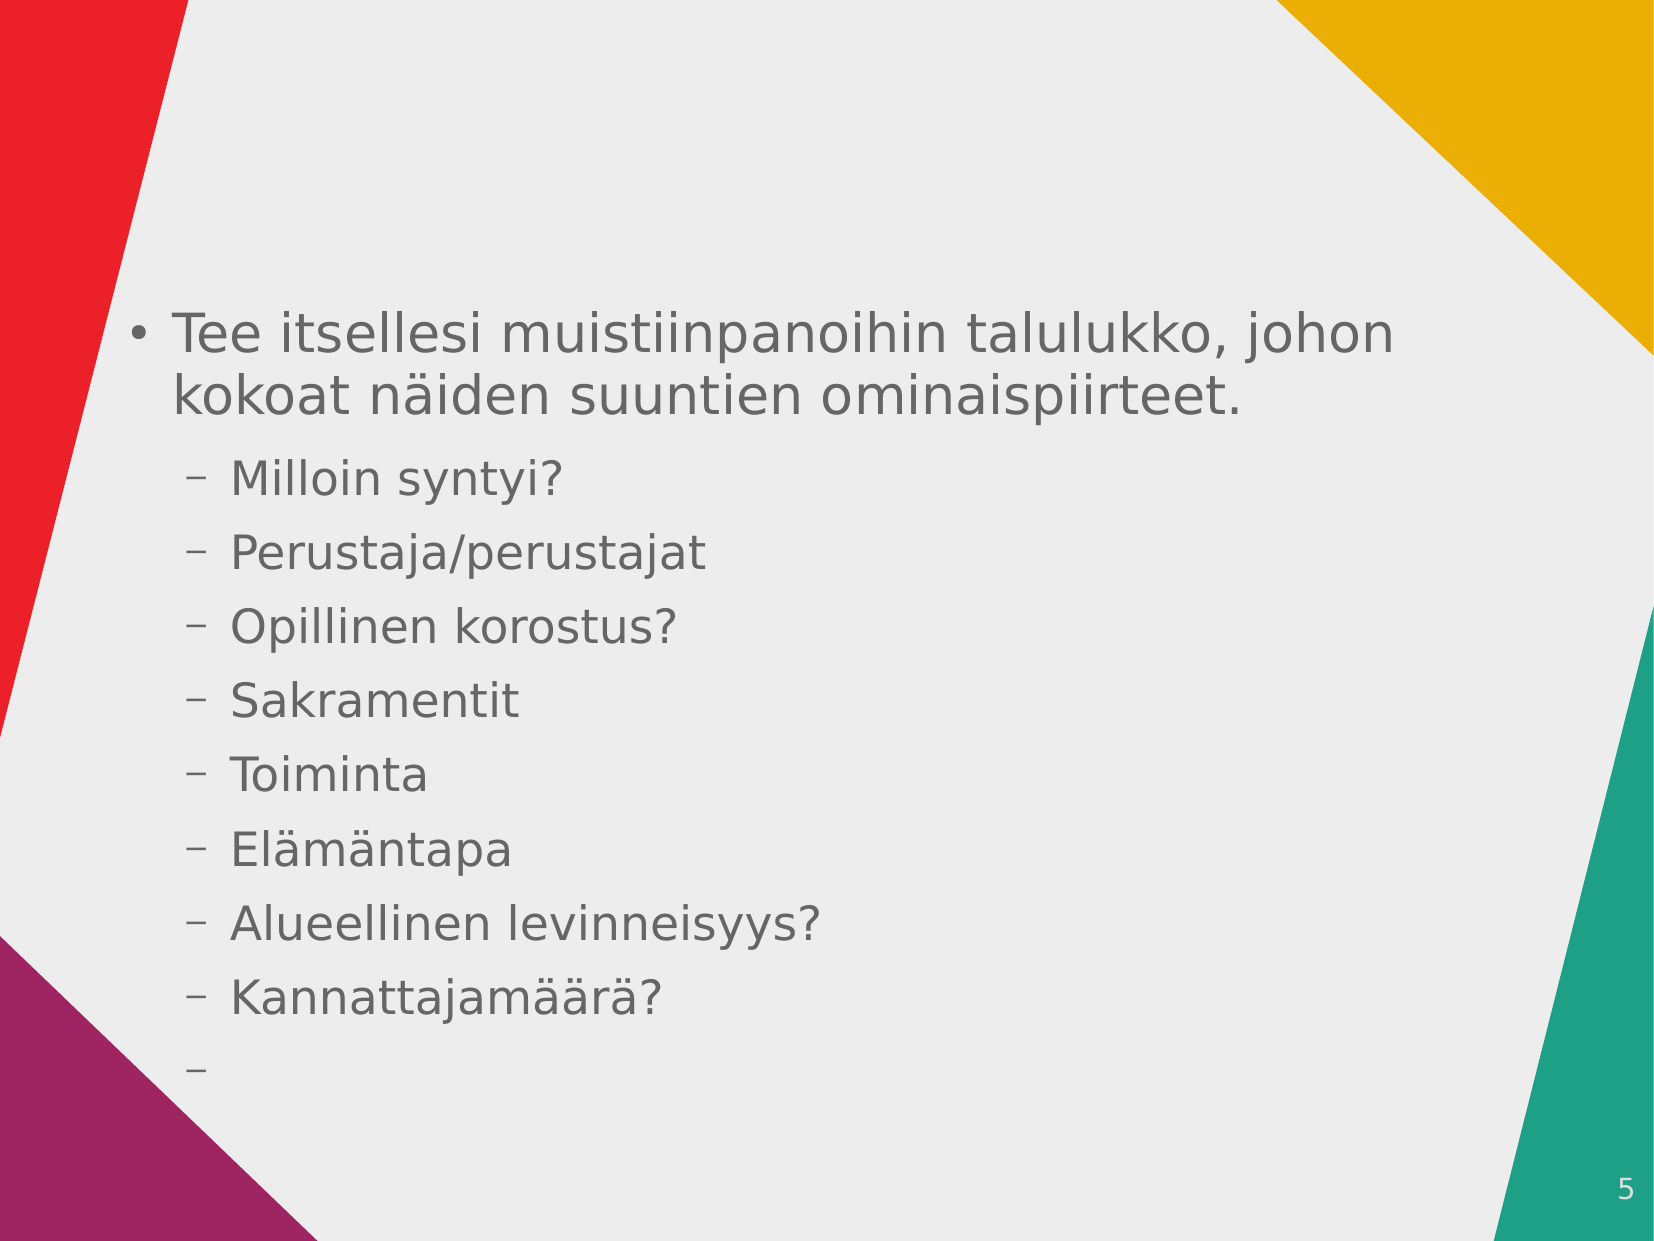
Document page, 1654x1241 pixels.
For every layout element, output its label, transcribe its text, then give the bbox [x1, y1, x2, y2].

list Tee itsellesi muistiinpanoihin talulukko, johon kokoat näiden suuntien ominaispiirteet. Milloin syntyi? Perustaja/perustajat Opillinen korostus? Sakramentit Toiminta Elämäntapa Alueellinen levinneisyys? Kannattajamäärä? [114, 302, 1539, 1033]
